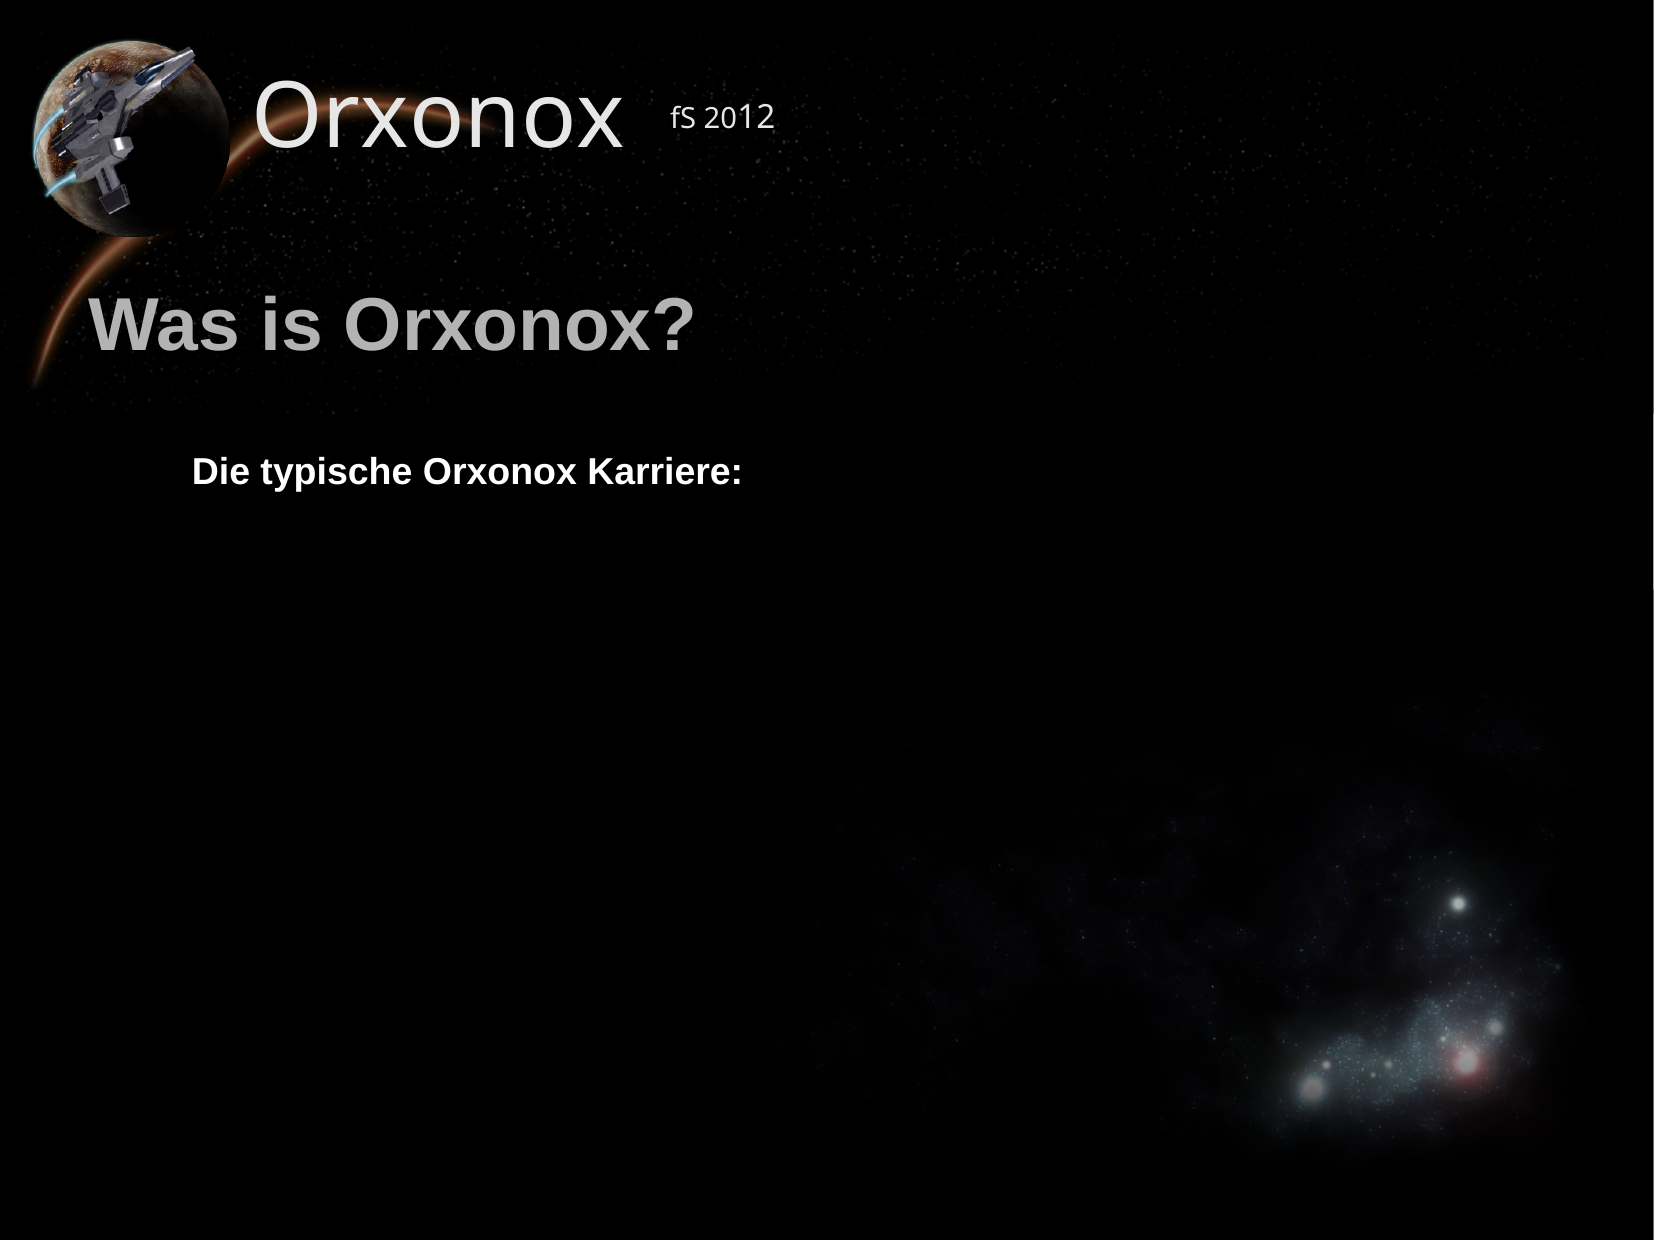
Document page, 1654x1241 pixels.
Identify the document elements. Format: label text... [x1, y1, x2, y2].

title Was is Orxonox? [88, 273, 1577, 377]
picture [0, 0, 1654, 521]
picture [354, 590, 1654, 1240]
text_box Die typische Orxonox Karriere: [177, 442, 1329, 500]
